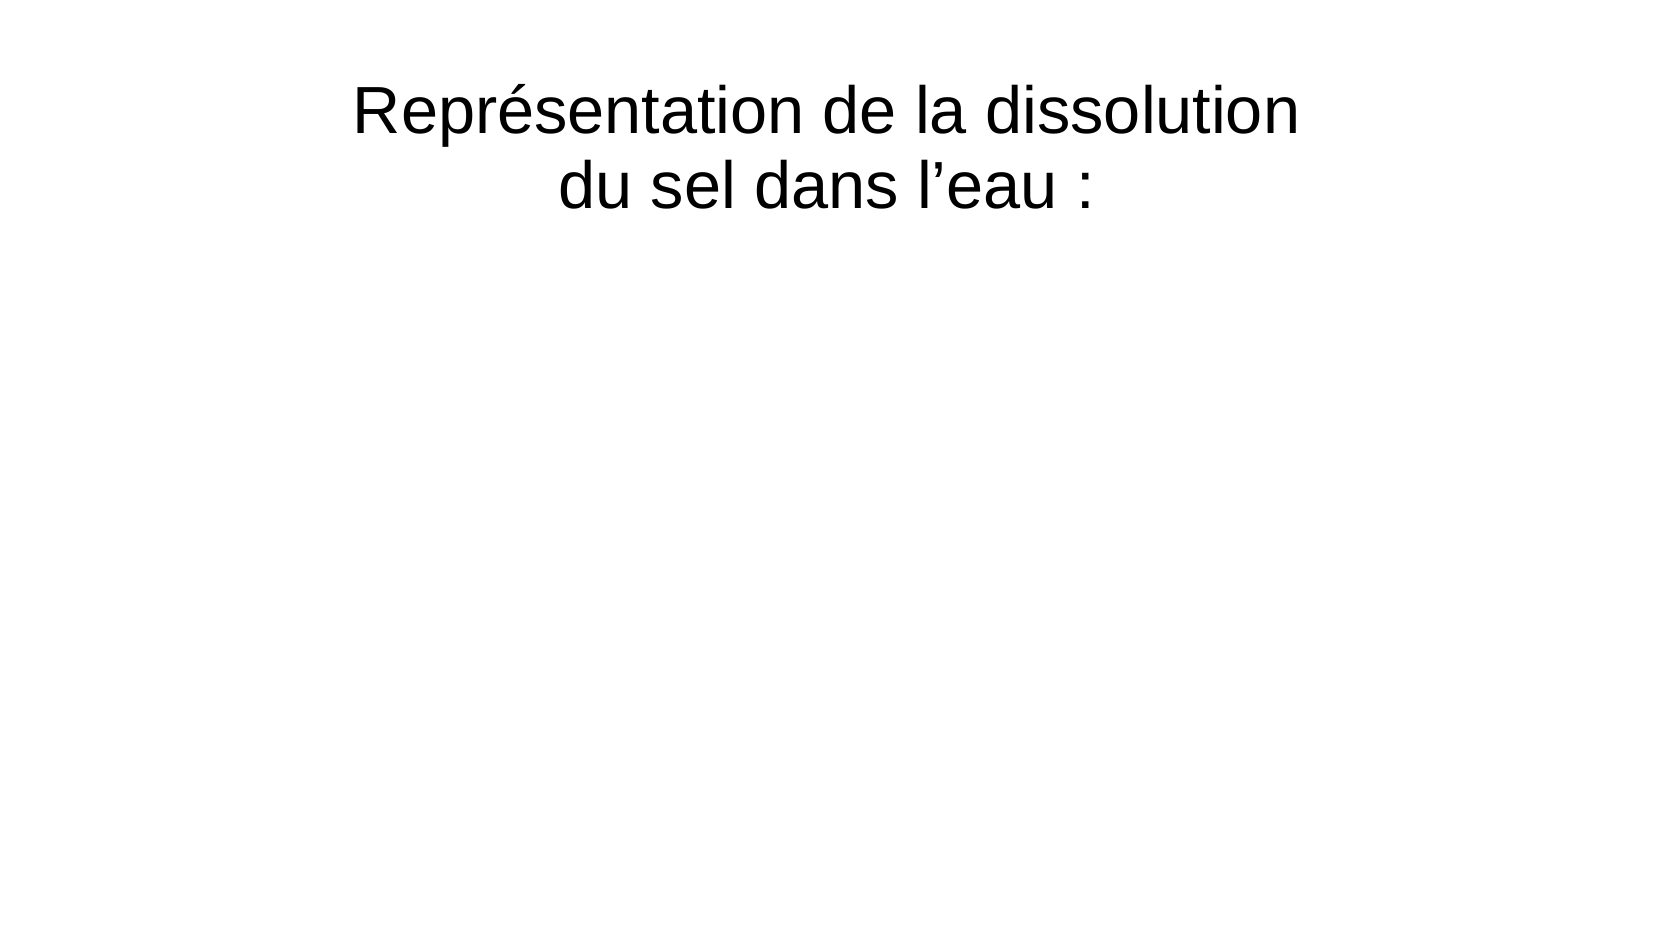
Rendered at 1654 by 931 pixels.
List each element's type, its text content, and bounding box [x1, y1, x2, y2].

subtitle Représentation de la dissolution du sel dans l’eau : [82, 29, 1571, 266]
